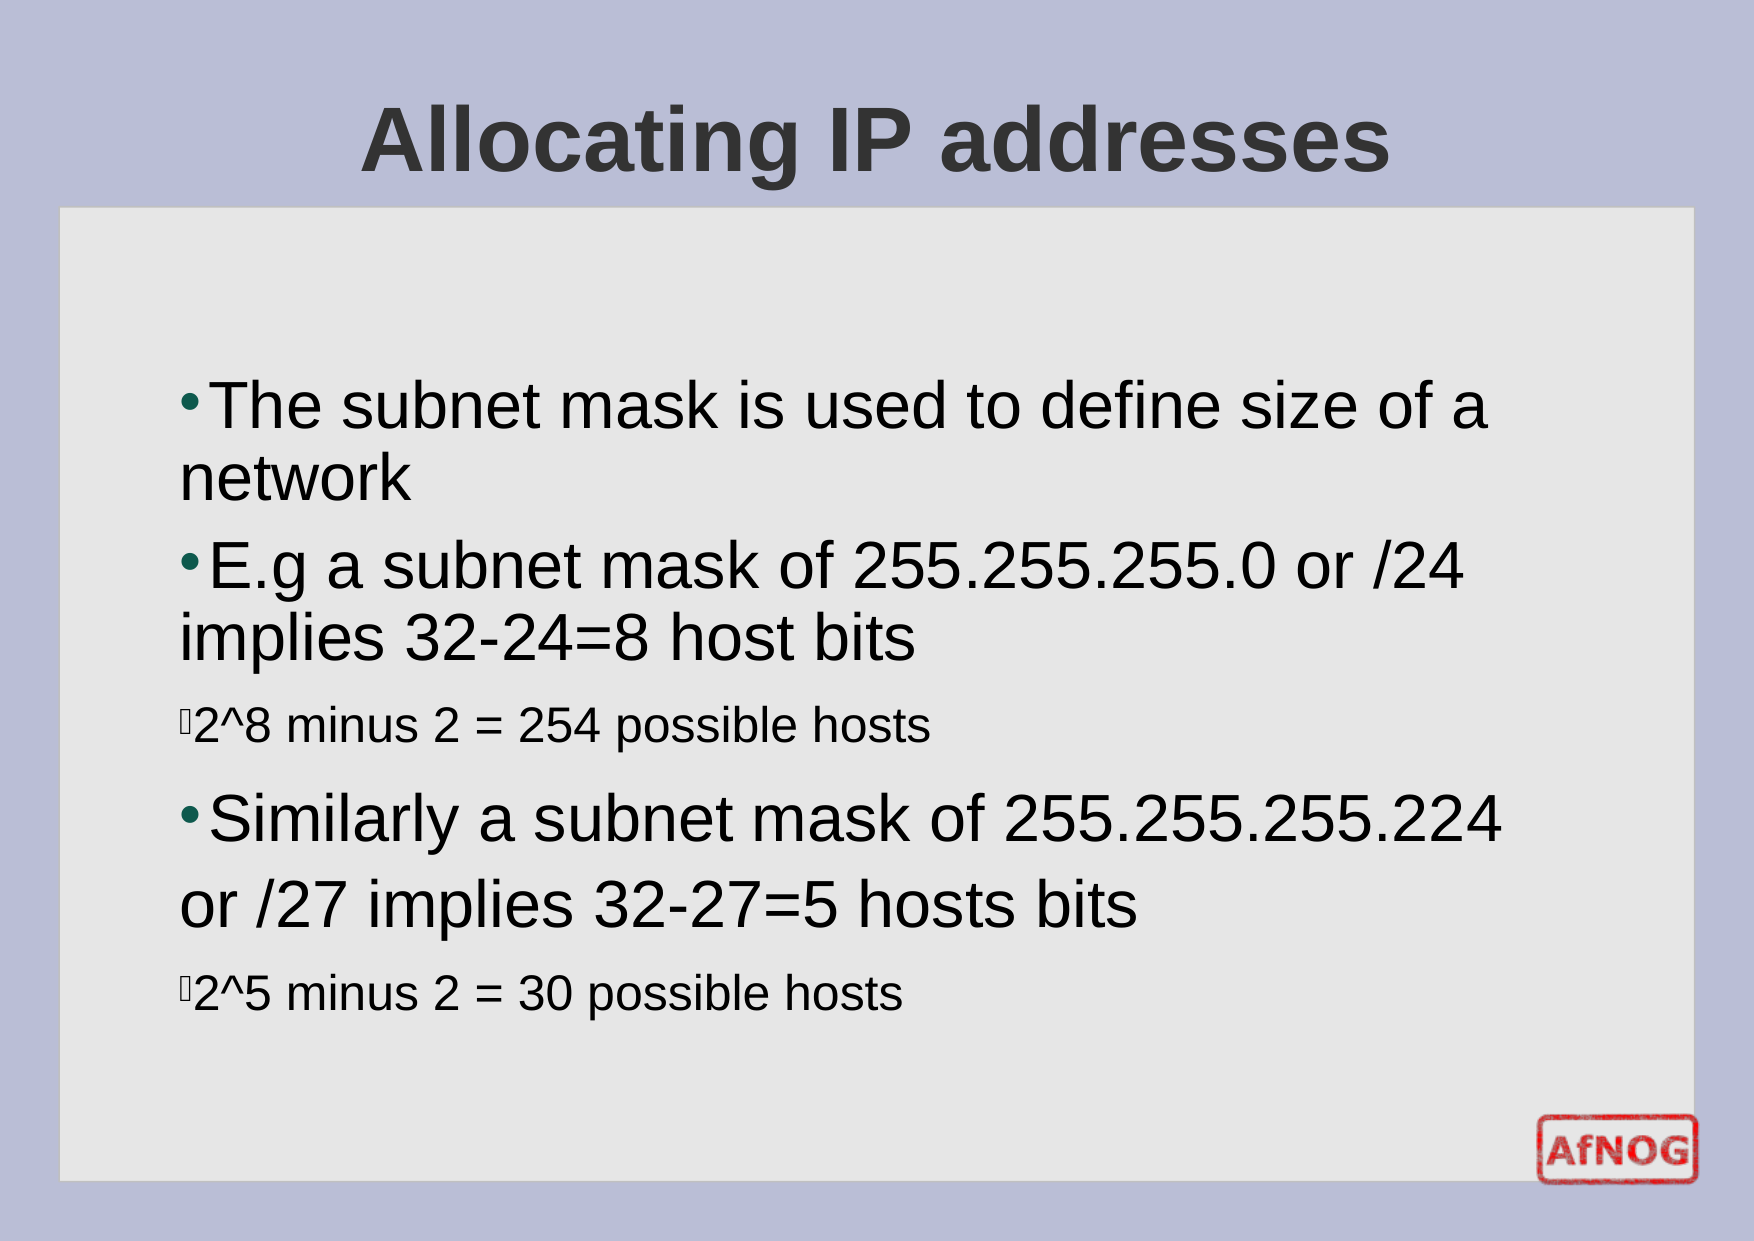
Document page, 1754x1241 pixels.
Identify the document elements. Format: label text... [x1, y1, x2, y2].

picture [1576, 1112, 1701, 1188]
title Allocating IP addresses [59, 0, 1695, 285]
text_box [59, 285, 1695, 1182]
list The subnet mask is used to define size of a network E.g a subnet mask of 255.255.255.0 or /24 implies 32-24=8 host bits 2^8 minus 2 = 254 possible hosts Similarly a subnet mask of 255.255.255.224 or /27 implies 32-27=5 hosts bits 2^5 minus 2 = 30 possible hosts [179, 371, 1576, 1241]
